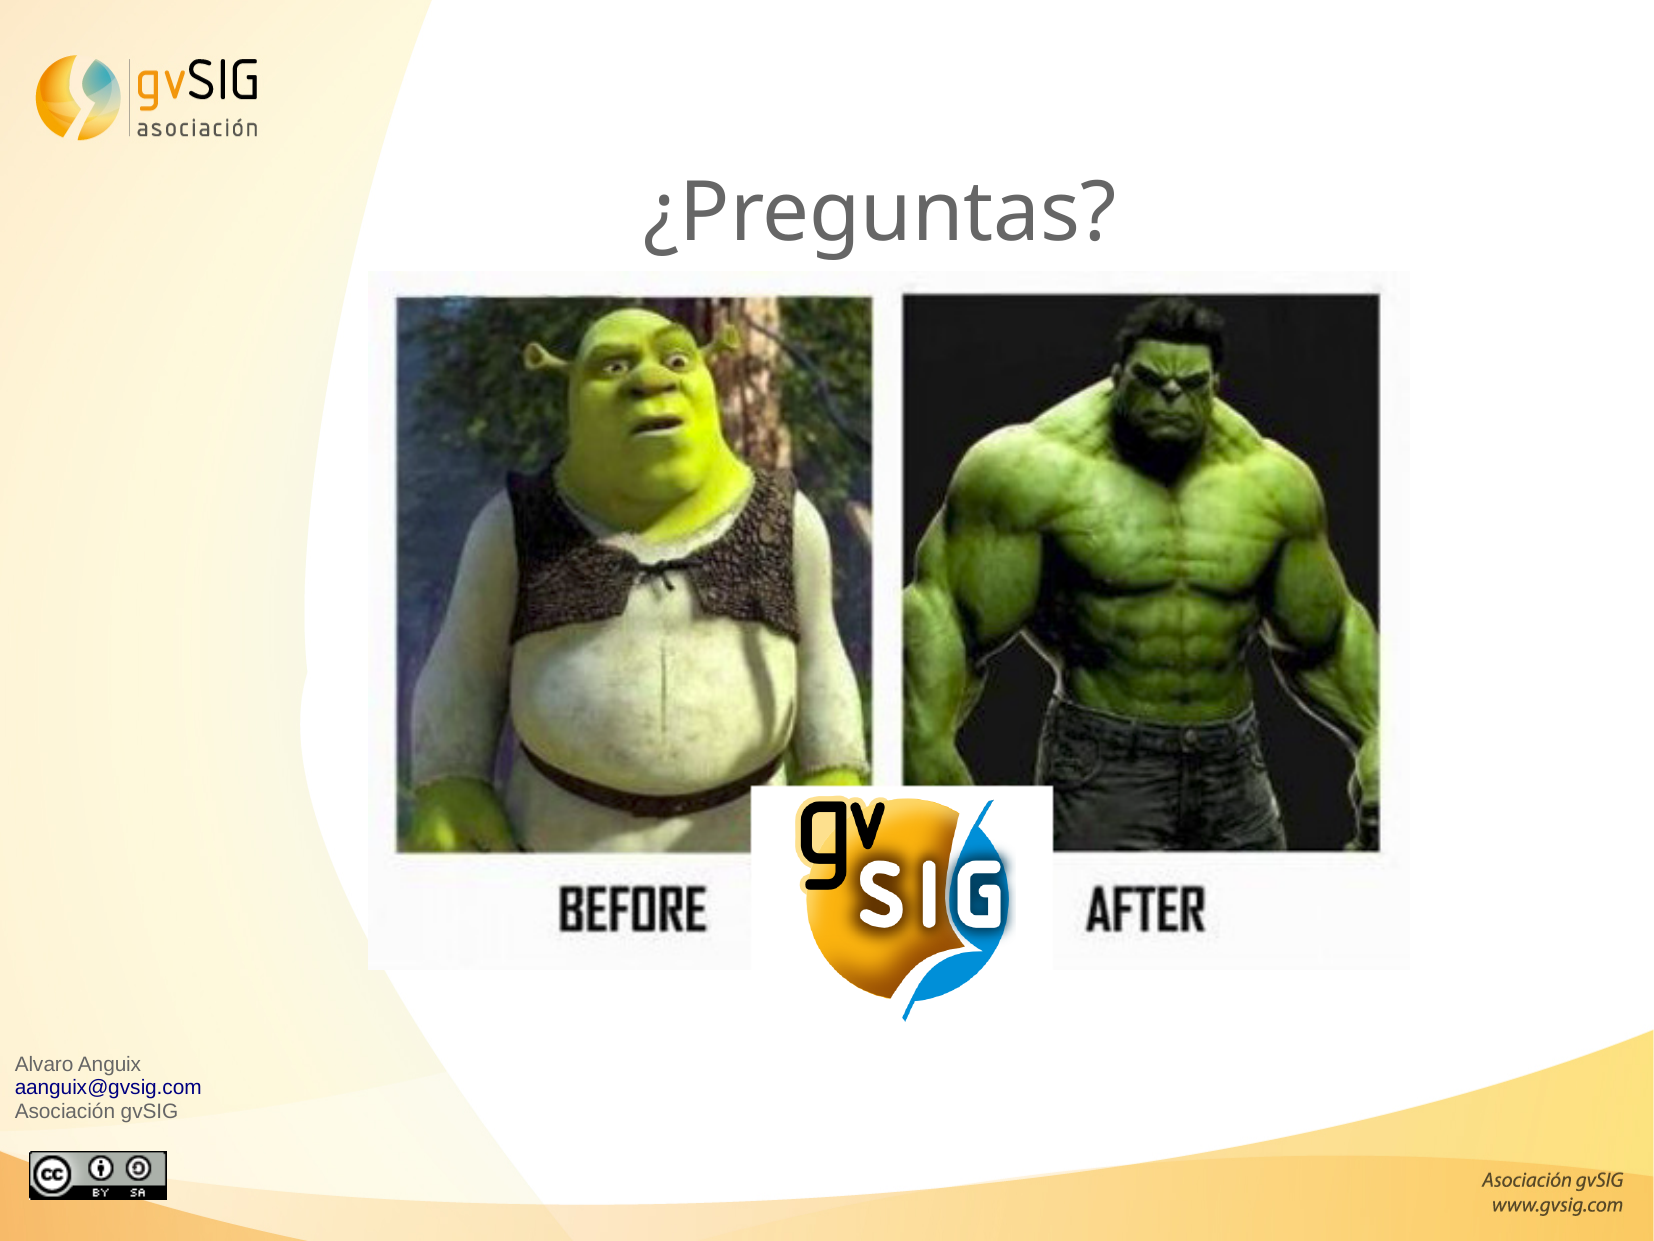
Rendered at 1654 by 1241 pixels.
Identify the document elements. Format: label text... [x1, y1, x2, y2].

title ¿Preguntas? [165, 105, 1595, 313]
picture [0, 0, 1654, 1241]
text_box Alvaro Anguix aanguix@gvsig.com Asociación gvSIG [0, 1045, 355, 1131]
